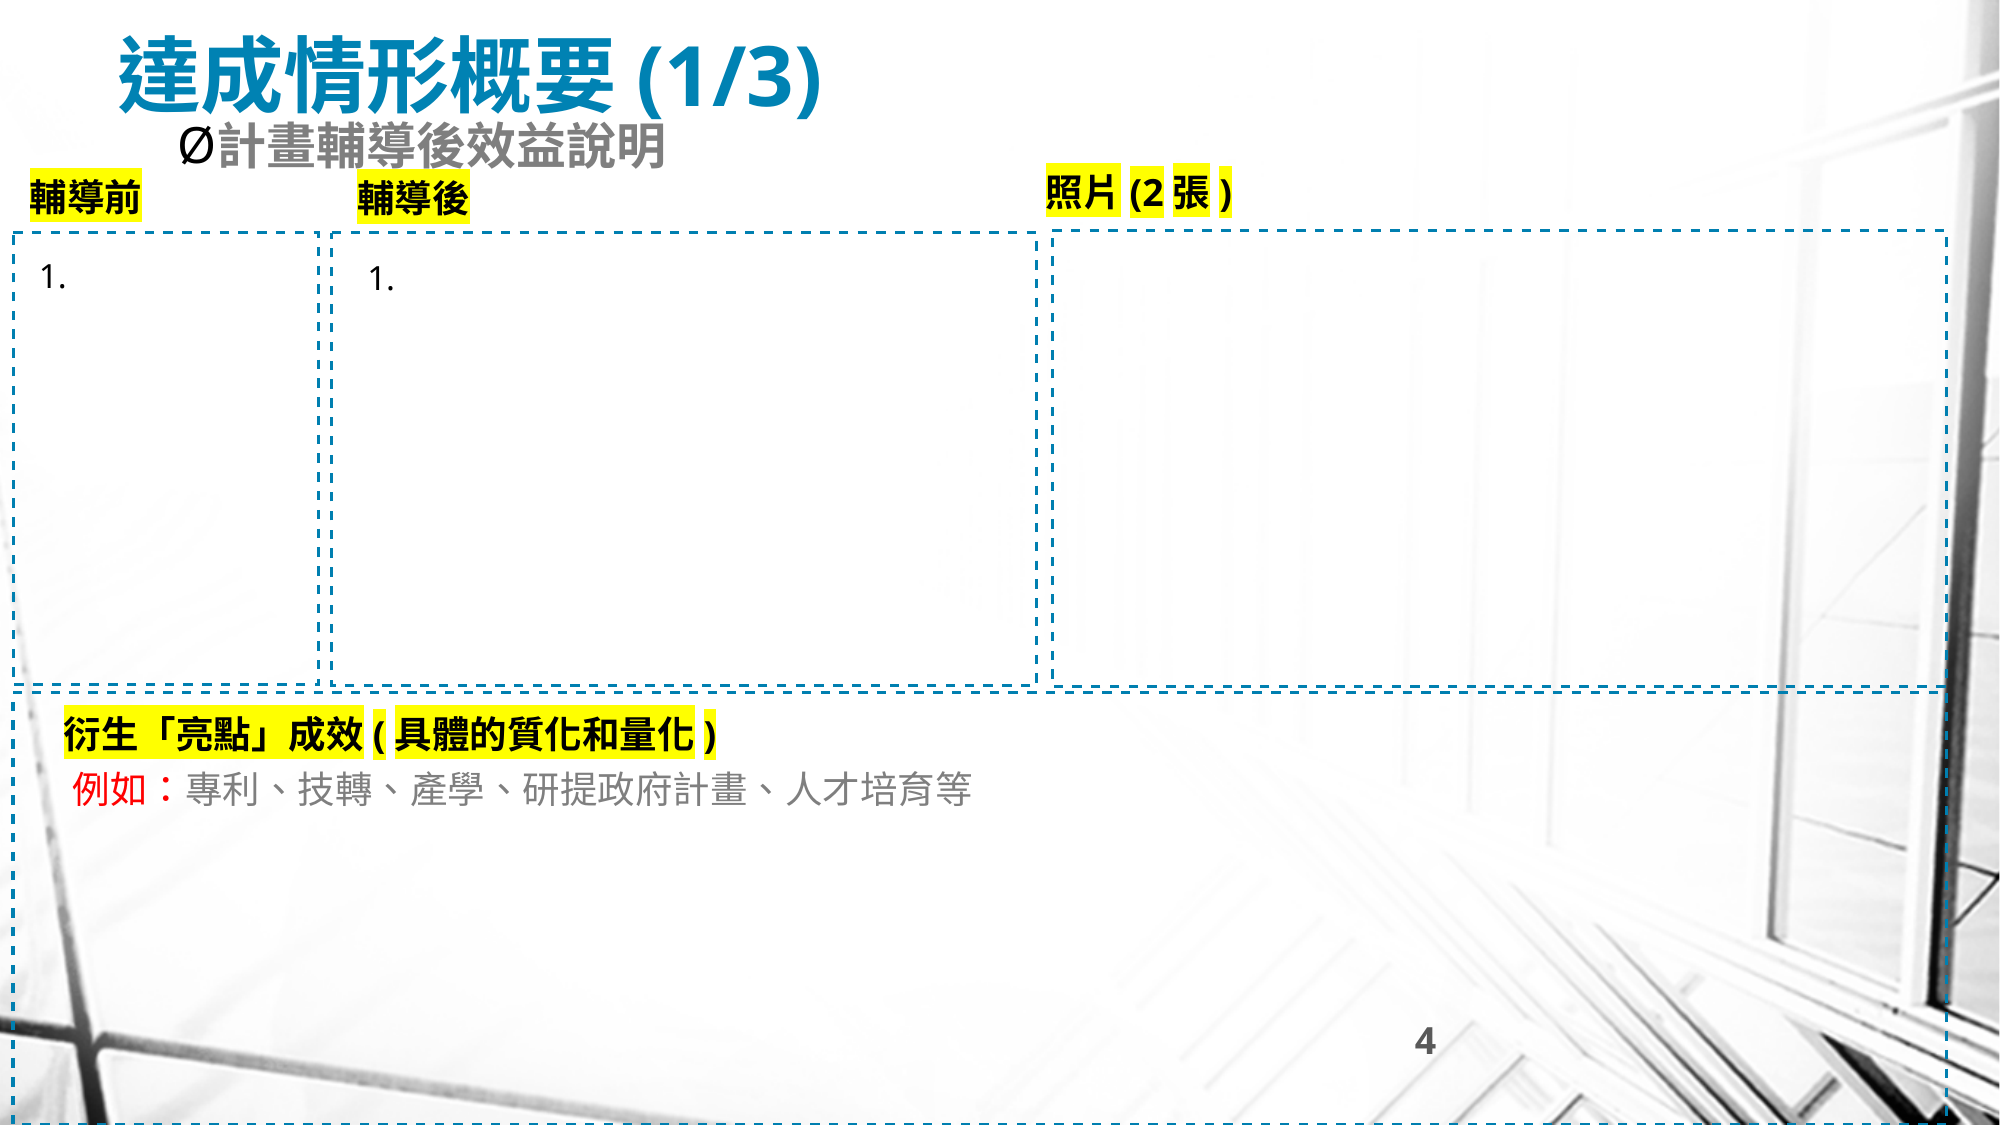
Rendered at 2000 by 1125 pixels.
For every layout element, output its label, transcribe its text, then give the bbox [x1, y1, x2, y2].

text_box 輔導後 [204, 186, 622, 229]
text_box 衍生「亮點」成效(具體的質化和量化) [48, 703, 1053, 765]
text_box 4 [1399, 1009, 1600, 1055]
text_box 輔導前 [0, 166, 295, 227]
text_box 例如：專利、技轉、產學、研提政府計畫、人才培育等 [57, 758, 1189, 820]
title 達成情形概要(1/3) [101, 0, 1527, 171]
text_box 1. [21, 247, 310, 334]
text_box 1. [350, 249, 638, 336]
text_box 計畫輔導後效益說明 [162, 125, 688, 186]
text_box 照片(2張) [858, 161, 1420, 223]
